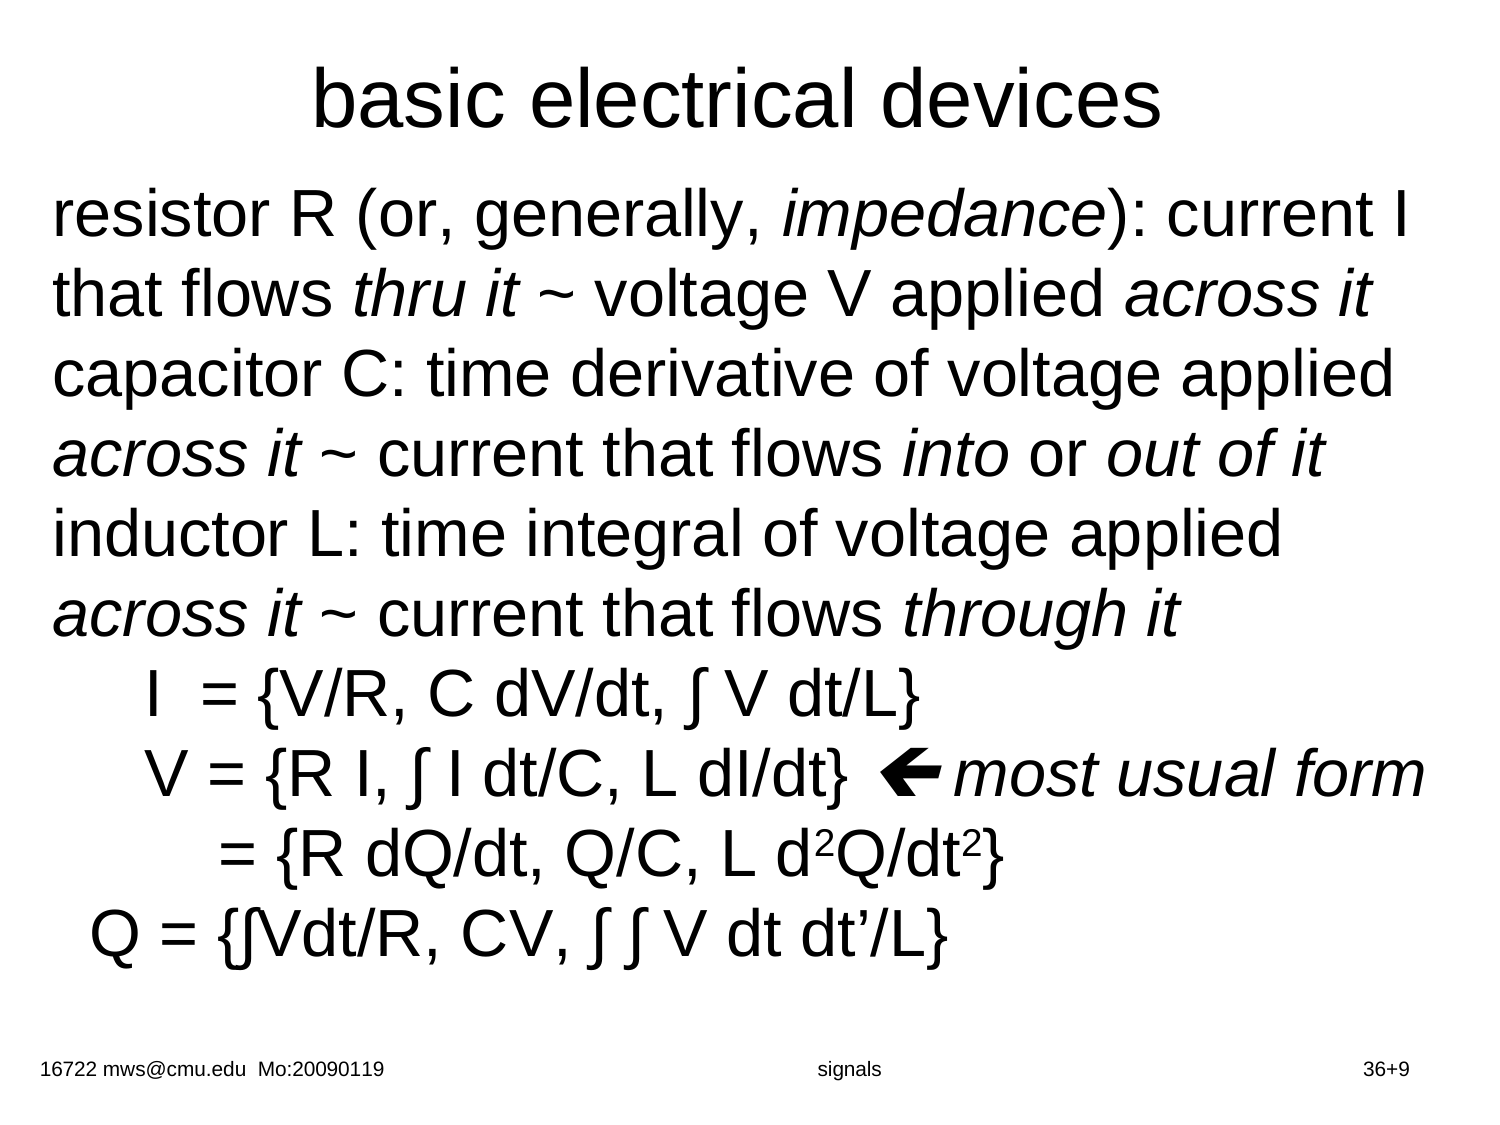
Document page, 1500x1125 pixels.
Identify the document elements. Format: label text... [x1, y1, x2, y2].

text_box resistor R (or, generally, impedance): current I that flows thru it ~ voltage V applied across it capacitor C: time derivative of voltage applied across it ~ current that flows into or out of it inductor L: time integral of voltage applied across it ~ current that flows through it I = {V/R, C dV/dt, ∫ V dt/L} V = {R I, ∫ I dt/C, L dI/dt}  most usual form = {R dQ/dt, Q/C, L d2Q/dt2} Q = {∫Vdt/R, CV, ∫ ∫ V dt dt’/L} [37, 162, 1476, 988]
text_box basic electrical devices [62, 24, 1413, 162]
